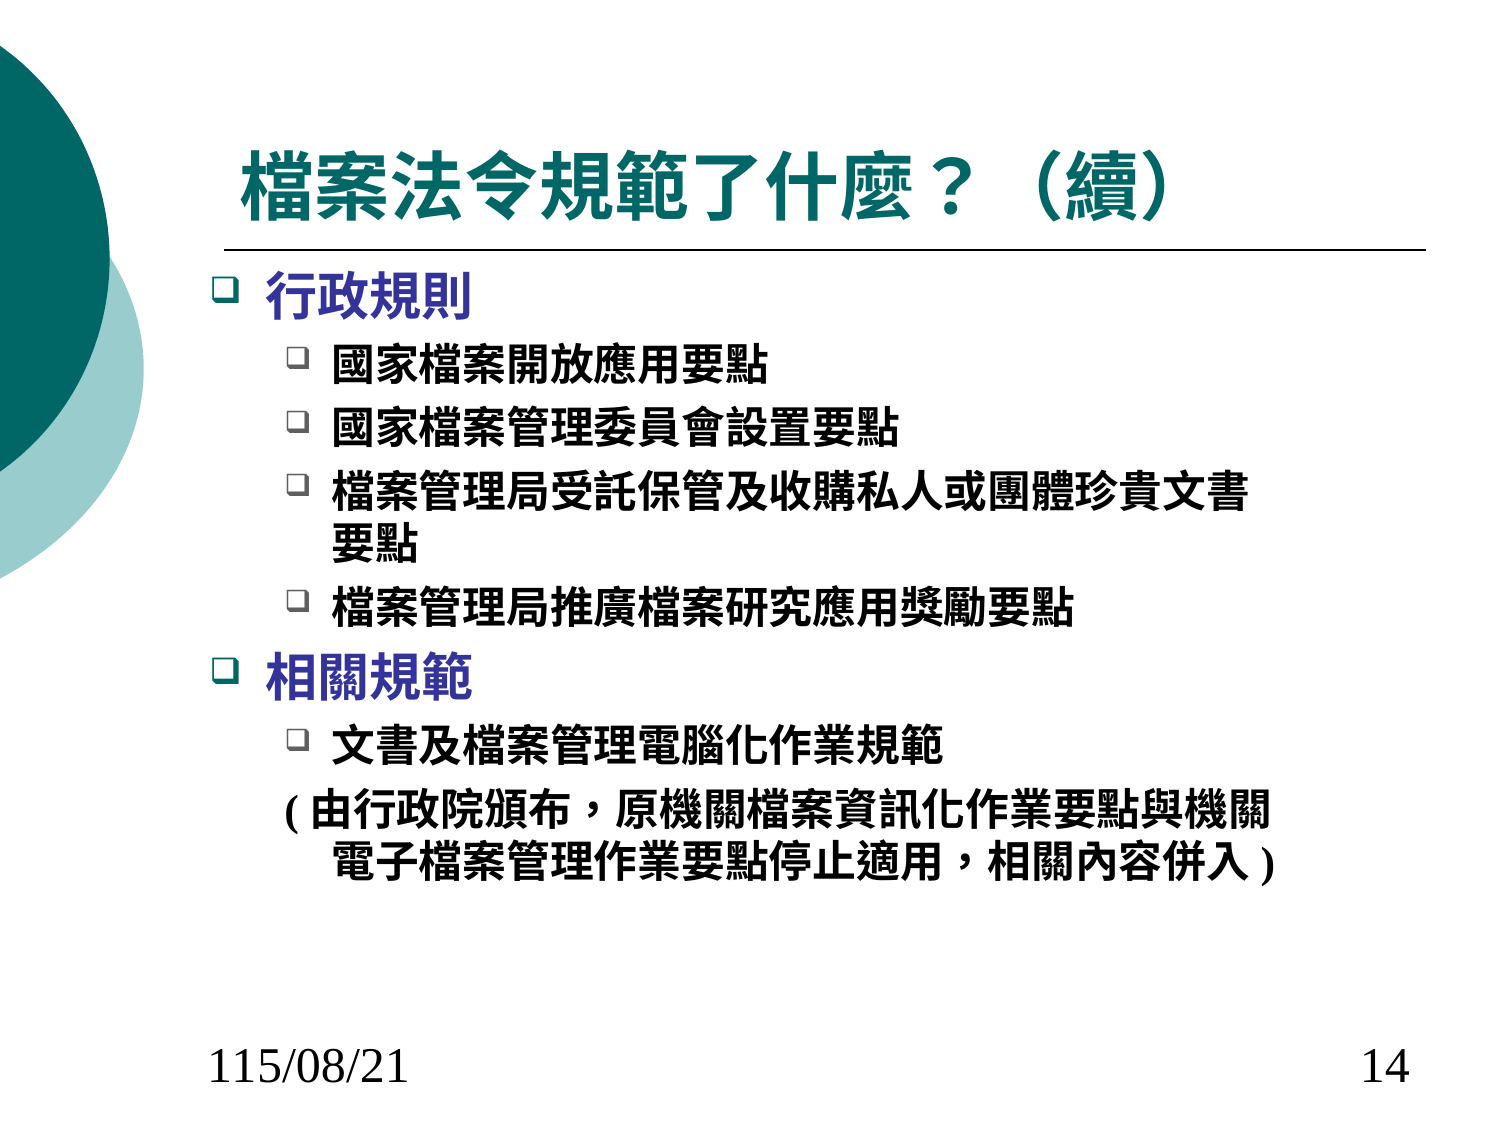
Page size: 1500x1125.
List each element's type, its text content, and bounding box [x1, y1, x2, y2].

list 行政規則 國家檔案開放應用要點 國家檔案管理委員會設置要點 檔案管理局受託保管及收購私人或團體珍貴文書要點 檔案管理局推廣檔案研究應用獎勵要點 相關規範 文書及檔案管理電腦化作業規範 (由行政院頒布，原機關檔案資訊化作業要點與機關電子檔案管理作業要點停止適用，相關內容併入) [194, 255, 1304, 1012]
title 檔案法令規範了什麼？（續） [224, 49, 1425, 237]
